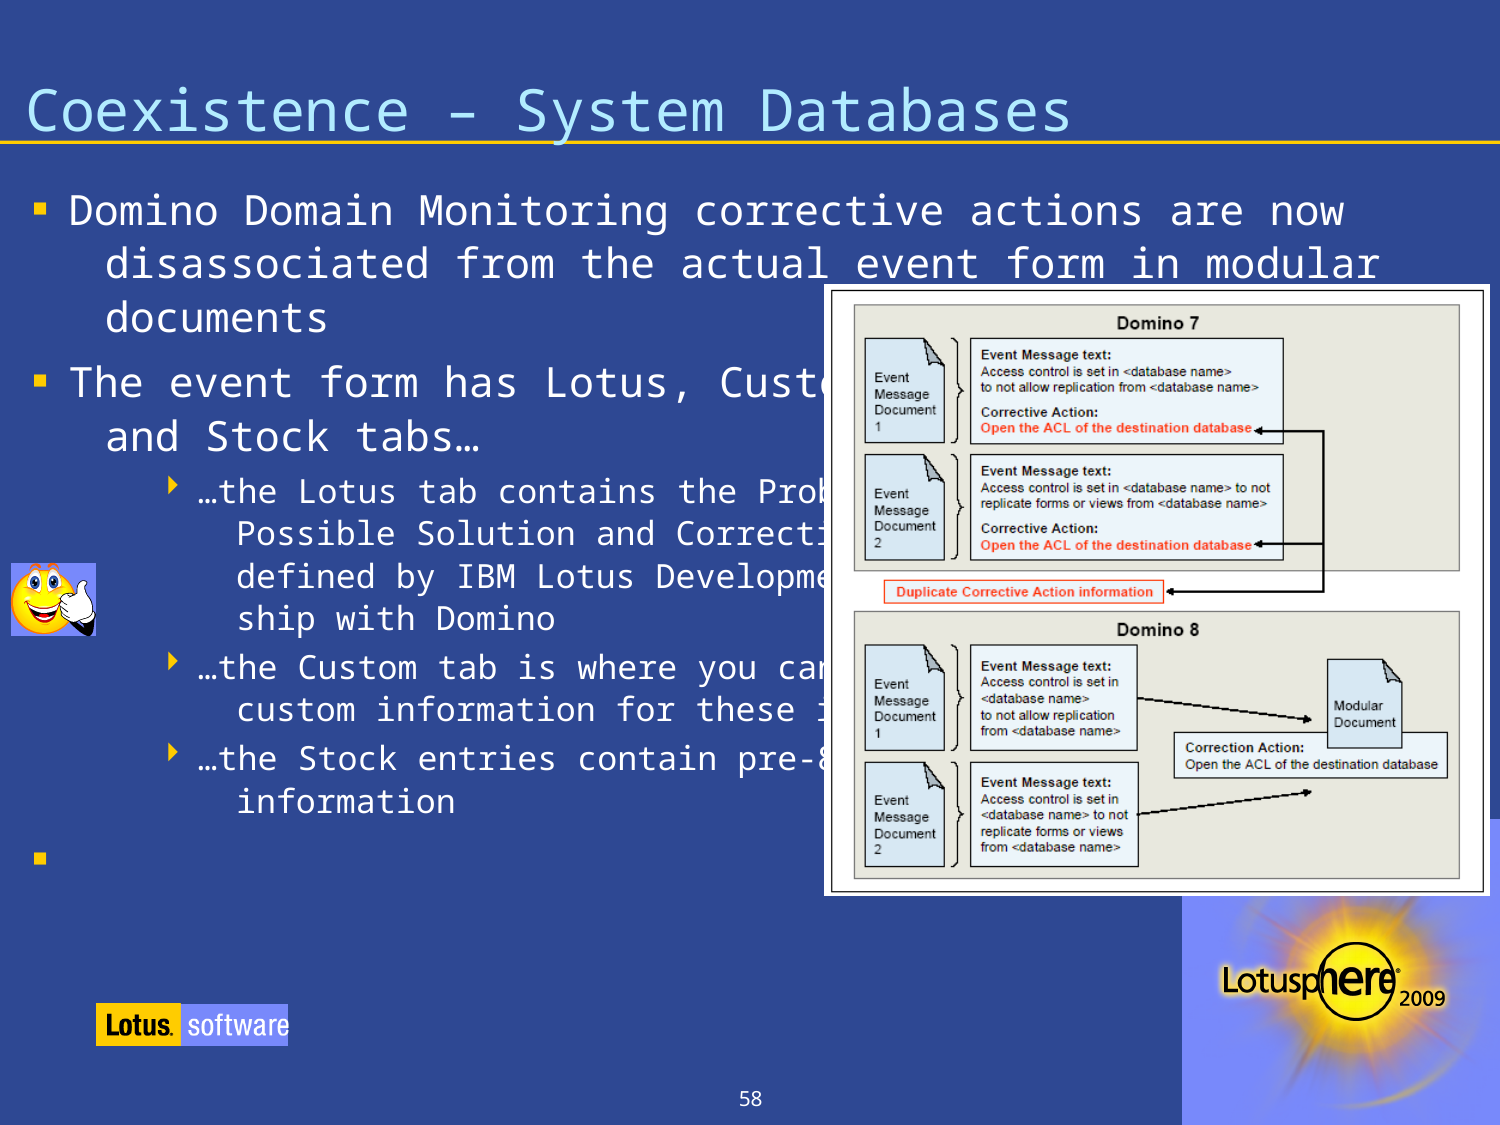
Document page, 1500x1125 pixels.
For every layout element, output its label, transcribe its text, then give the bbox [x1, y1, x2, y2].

title Coexistence – System Databases [25, 74, 1476, 165]
picture [10, 562, 97, 637]
picture [824, 284, 1500, 1125]
list Domino Domain Monitoring corrective actions are now disassociated from the actual event form in modular documents The event form has Lotus, Custom and Stock tabs… …the Lotus tab contains the Probable Cause, Possible Solution and Corrective Actions defined by IBM Lotus Development and ship with Domino …the Custom tab is where you can enter custom information for these items …the Stock entries contain pre-8.0 information [29, 175, 1415, 983]
picture [96, 1003, 289, 1046]
